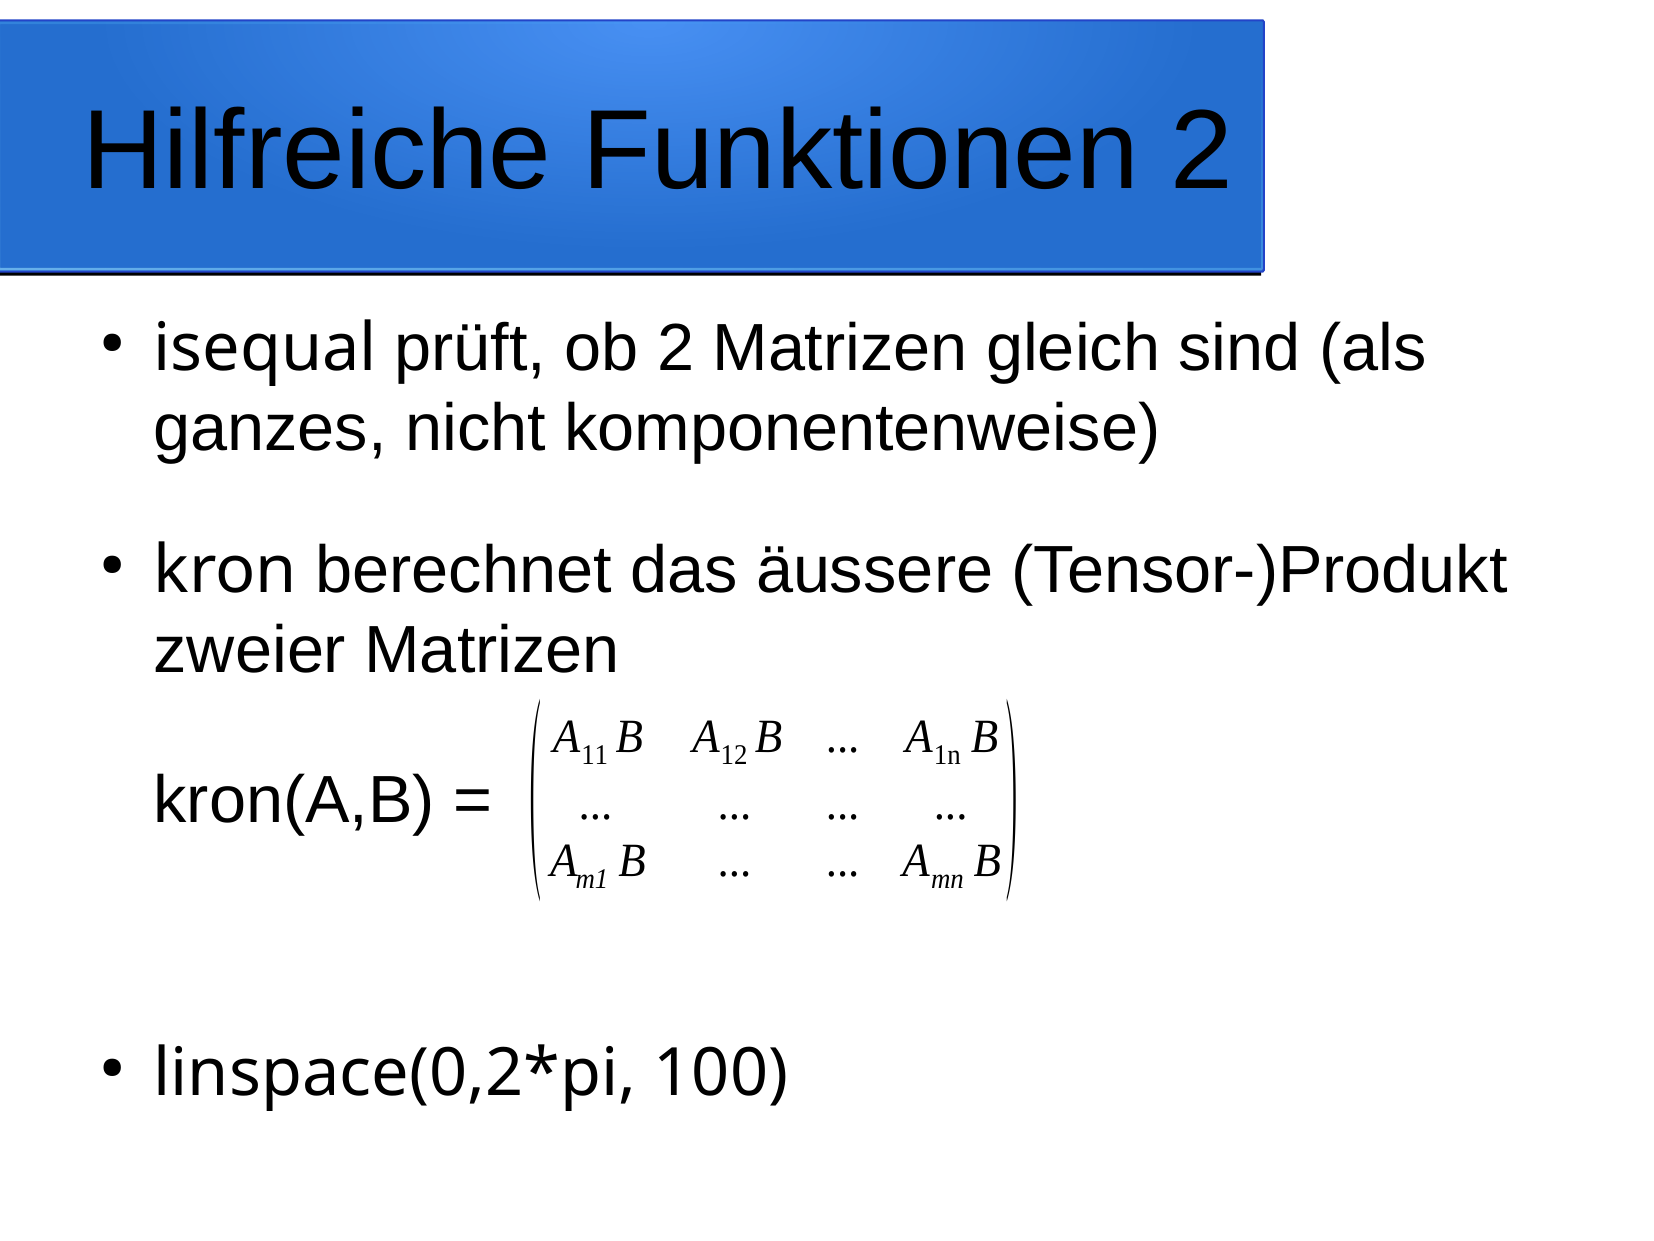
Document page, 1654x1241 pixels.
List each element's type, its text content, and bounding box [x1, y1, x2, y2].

chart [516, 695, 1031, 904]
title Hilfreiche Funktionen 2 [82, 47, 1235, 252]
list isequal prüft, ob 2 Matrizen gleich sind (als ganzes, nicht komponentenweise) kron berechnet das äussere (Tensor-)Produkt zweier Matrizen kron(A,B) = linspace(0,2*pi, 100) [82, 299, 1571, 1201]
